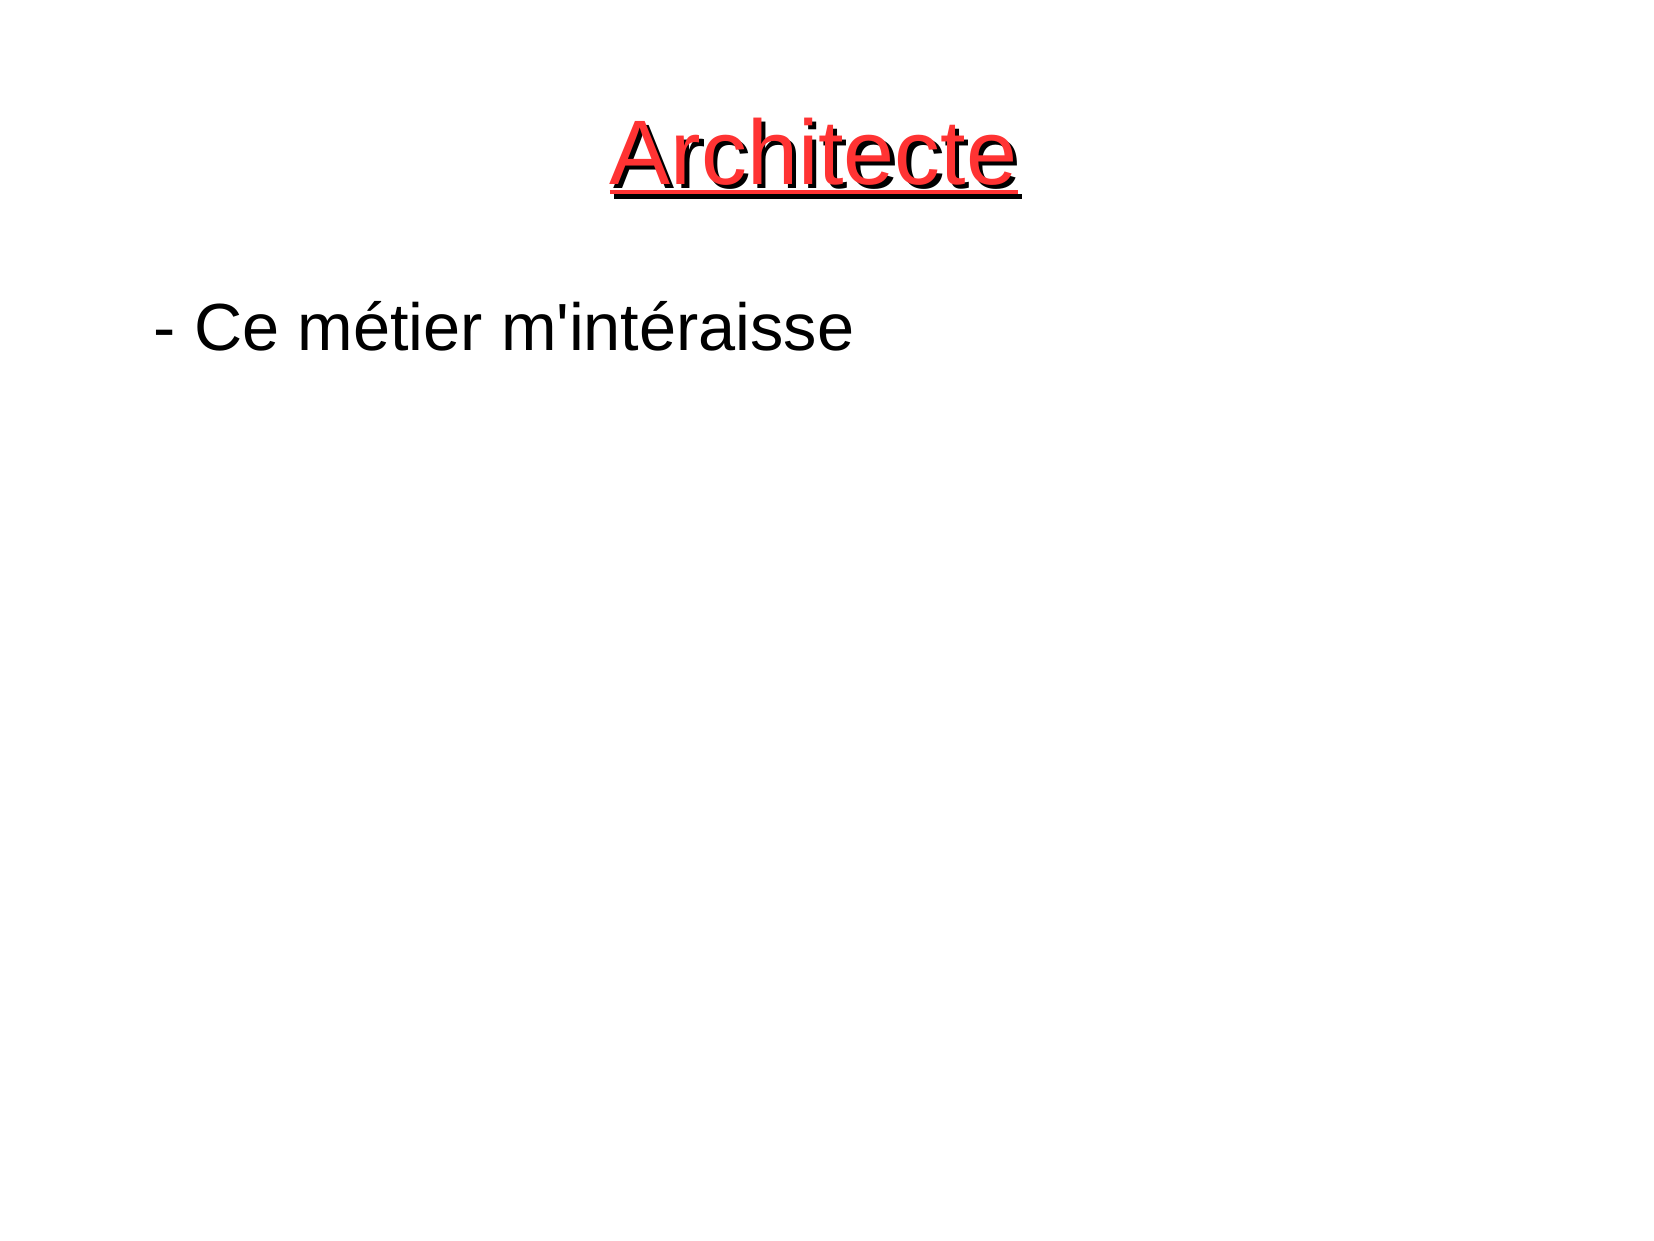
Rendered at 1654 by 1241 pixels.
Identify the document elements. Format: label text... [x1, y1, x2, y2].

title Architecte [82, 49, 1571, 257]
list - Ce métier m'intéraisse [82, 290, 1571, 1010]
